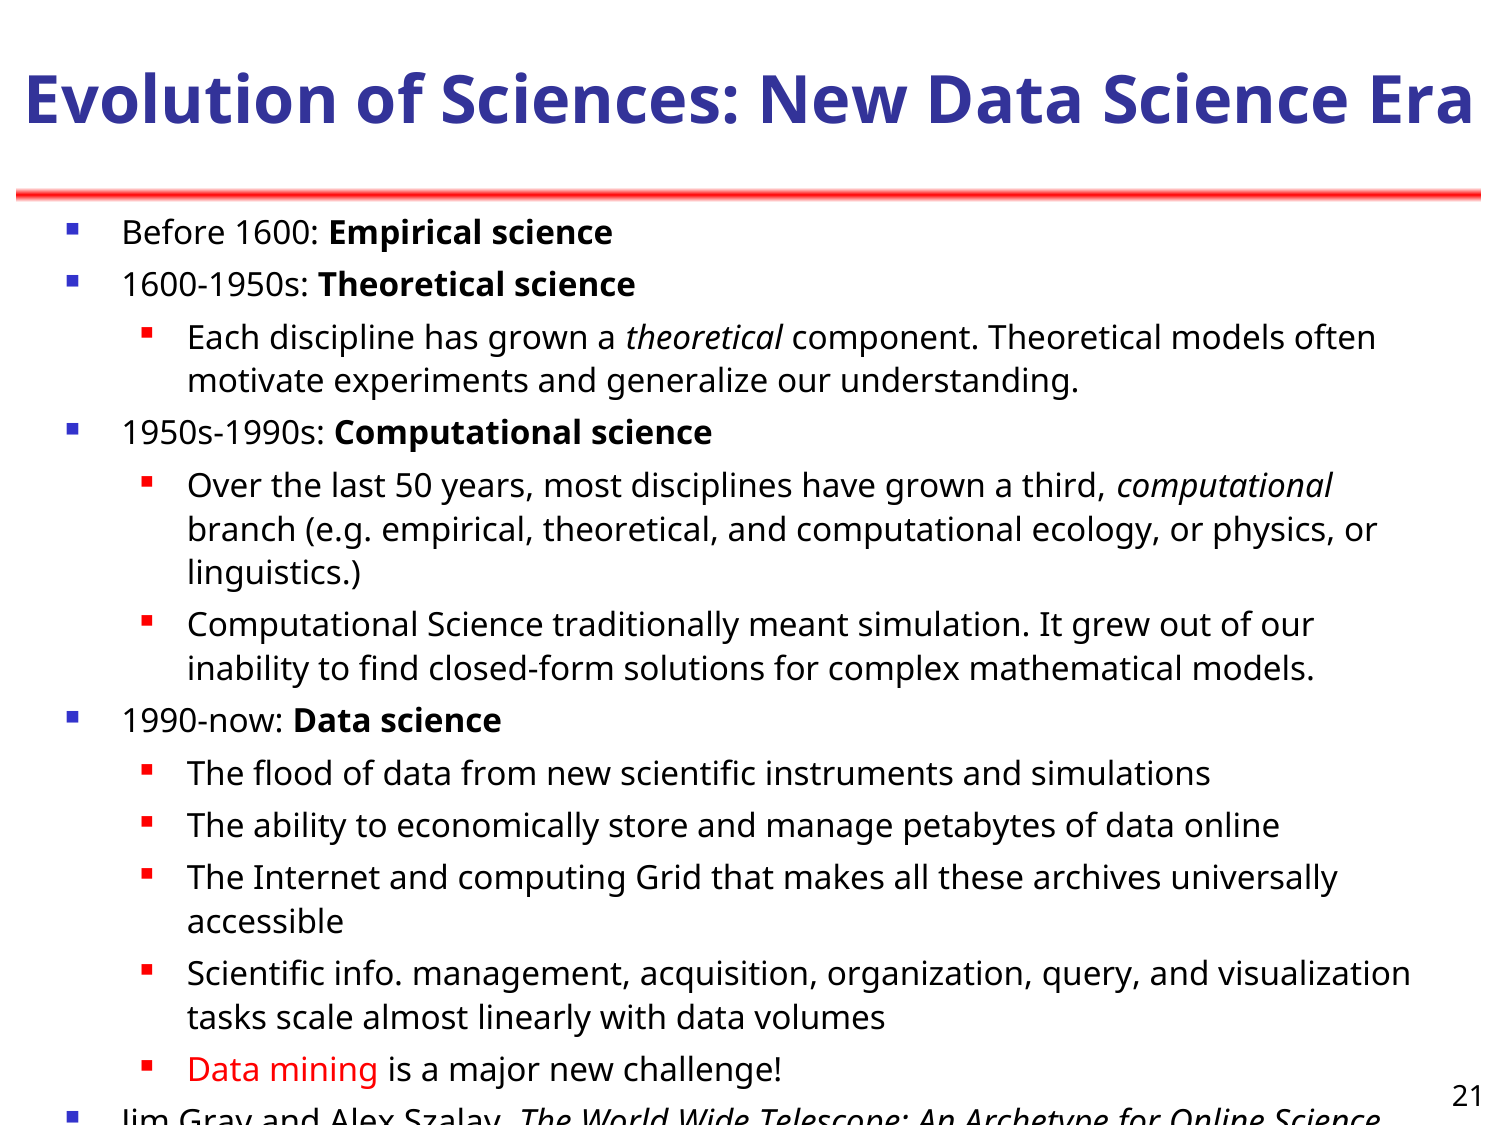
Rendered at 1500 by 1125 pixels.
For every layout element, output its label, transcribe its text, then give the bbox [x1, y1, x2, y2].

list Before 1600: Empirical science 1600-1950s: Theoretical science Each discipline has grown a theoretical component. Theoretical models often motivate experiments and generalize our understanding. 1950s-1990s: Computational science Over the last 50 years, most disciplines have grown a third, computational branch (e.g. empirical, theoretical, and computational ecology, or physics, or linguistics.) Computational Science traditionally meant simulation. It grew out of our inability to find closed-form solutions for complex mathematical models. 1990-now: Data science The flood of data from new scientific instruments and simulations The ability to economically store and manage petabytes of data online The Internet and computing Grid that makes all these archives universally accessible Scientific info. management, acquisition, organization, query, and visualization tasks scale almost linearly with data volumes Data mining is a major new challenge! Jim Gray and Alex Szalay, The World Wide Telescope: An Archetype for Online Science, Comm. ACM, 45(11): 50-54, Nov. 2002 [50, 200, 1450, 1125]
title Evolution of Sciences: New Data Science Era [0, 8, 1500, 185]
text_box <number> [1450, 1050, 1500, 1125]
